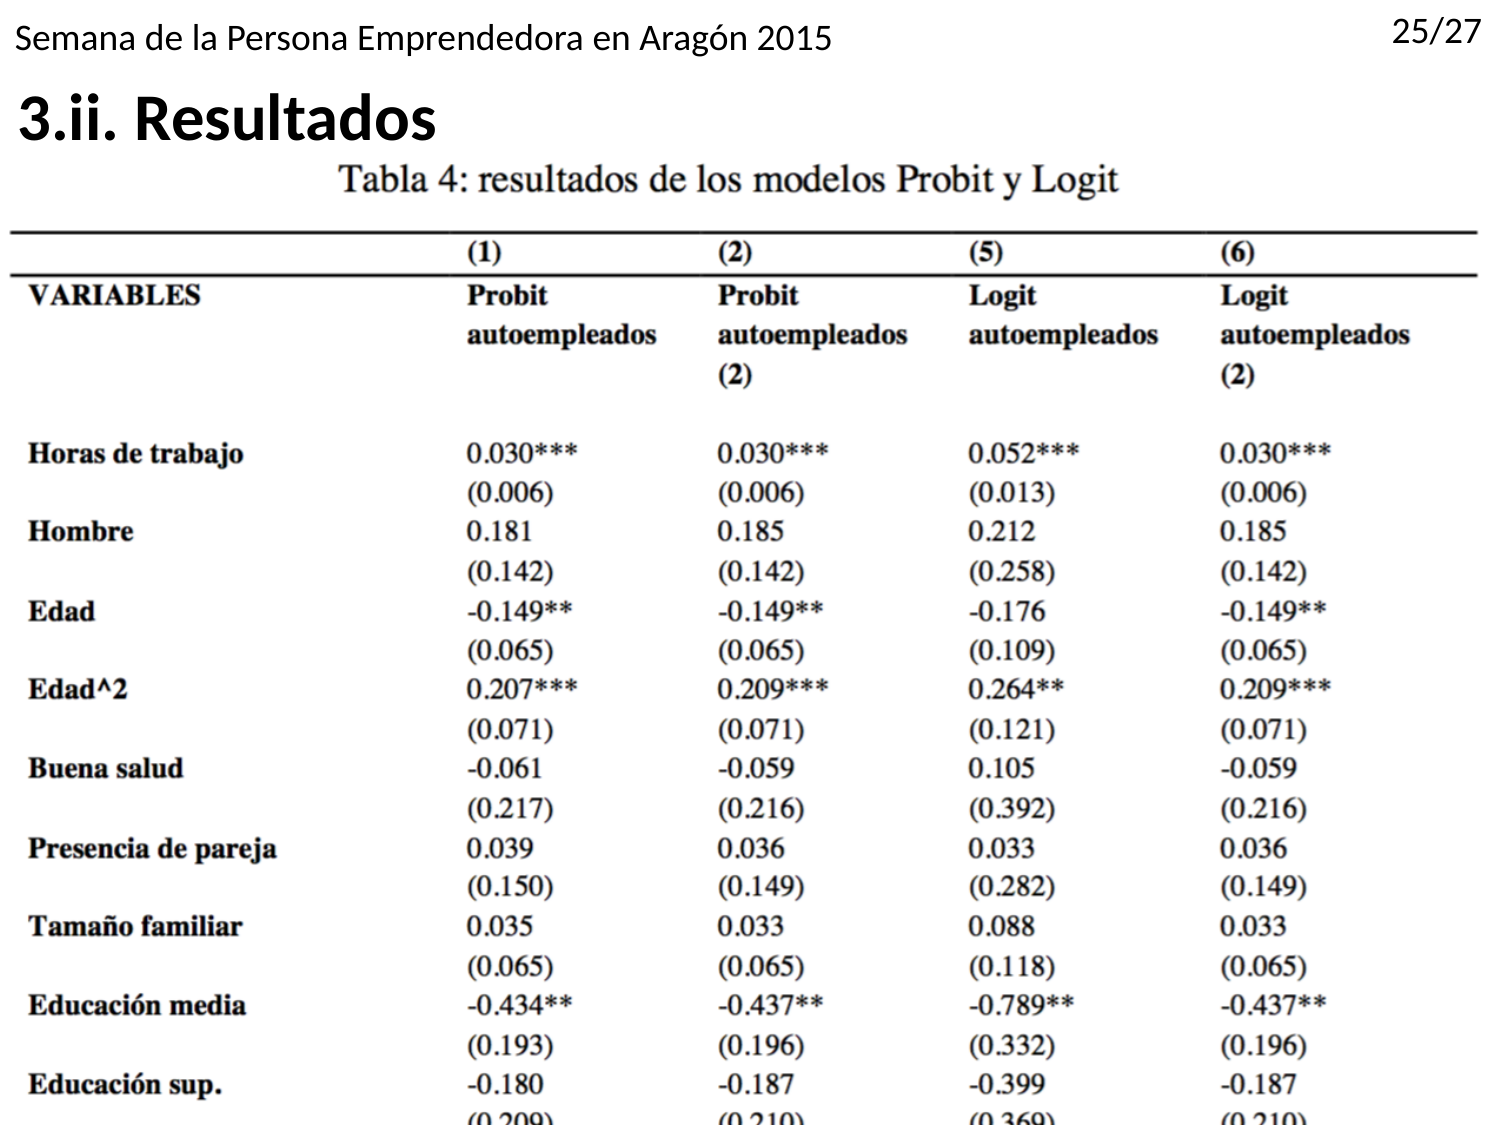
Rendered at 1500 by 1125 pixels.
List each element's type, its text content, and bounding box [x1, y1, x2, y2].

text_box 3.ii. Resultados [2, 65, 453, 143]
picture [0, 143, 1500, 1125]
text_box <número>/27 [1376, 0, 1500, 57]
text_box Semana de la Persona Emprendedora en Aragón 2015 [0, 5, 857, 66]
